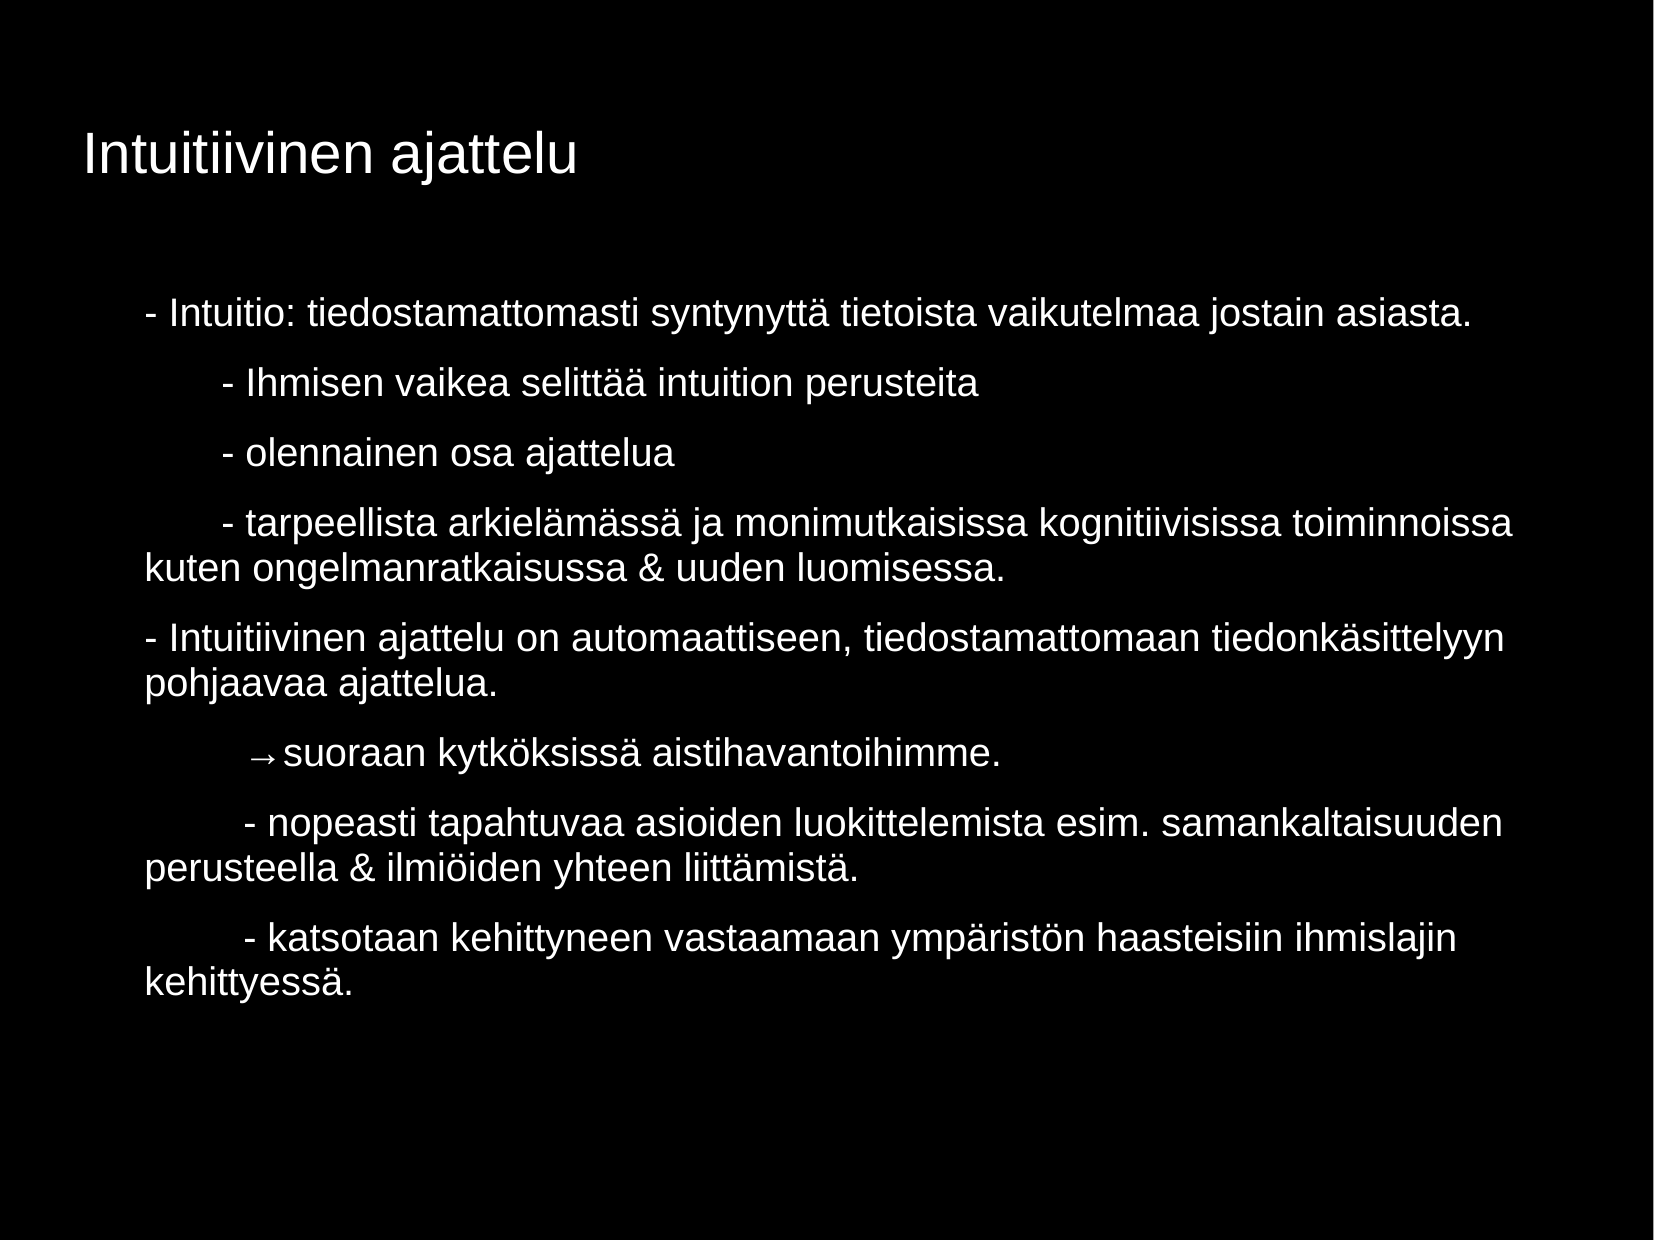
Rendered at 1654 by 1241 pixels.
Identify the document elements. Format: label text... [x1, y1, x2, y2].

title Intuitiivinen ajattelu [82, 49, 1571, 257]
list - Intuitio: tiedostamattomasti syntynyttä tietoista vaikutelmaa jostain asiasta. - Ihmisen vaikea selittää intuition perusteita - olennainen osa ajattelua - tarpeellista arkielämässä ja monimutkaisissa kognitiivisissa toiminnoissa kuten ongelmanratkaisussa & uuden luomisessa. - Intuitiivinen ajattelu on automaattiseen, tiedostamattomaan tiedonkäsittelyyn pohjaavaa ajattelua. →suoraan kytköksissä aistihavantoihimme. - nopeasti tapahtuvaa asioiden luokittelemista esim. samankaltaisuuden perusteella & ilmiöiden yhteen liittämistä. - katsotaan kehittyneen vastaamaan ympäristön haasteisiin ihmislajin kehittyessä. [82, 290, 1571, 1010]
